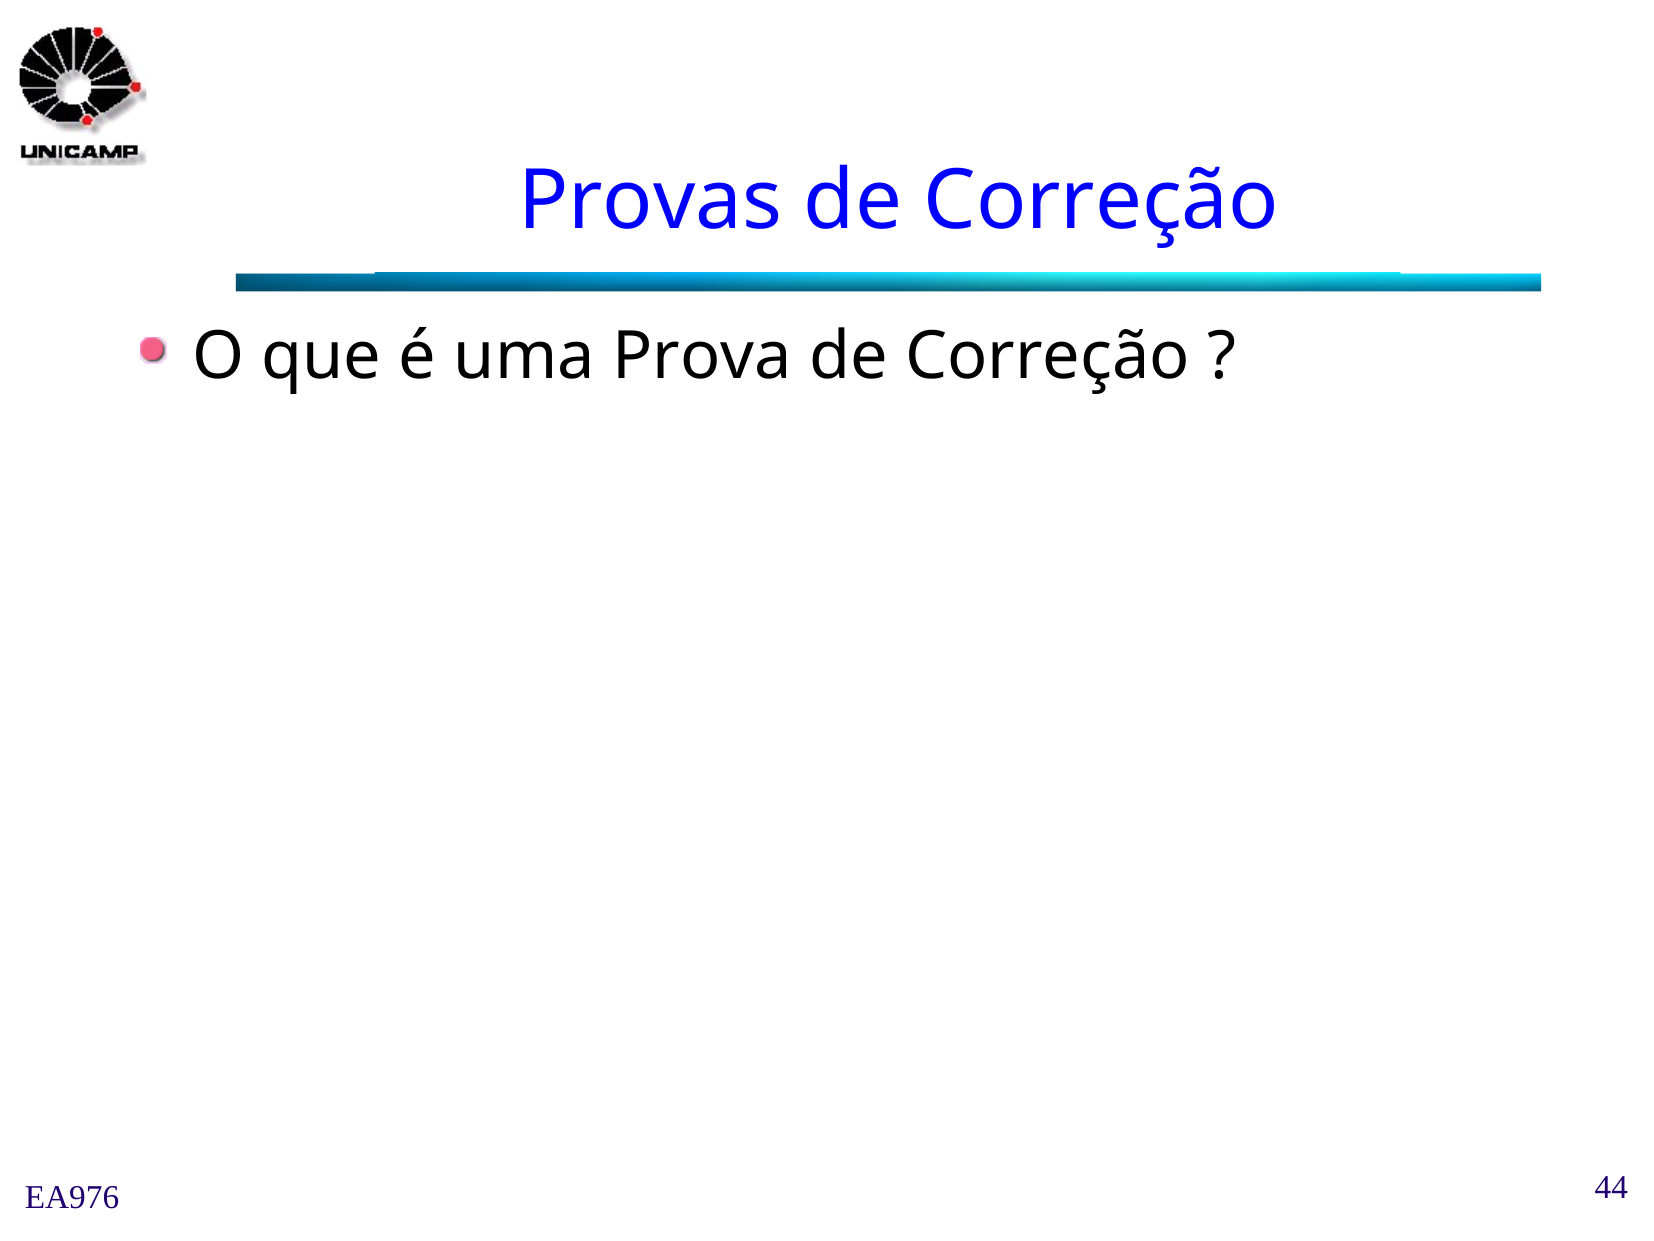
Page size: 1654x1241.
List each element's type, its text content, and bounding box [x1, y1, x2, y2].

picture [125, 272, 1654, 295]
title Provas de Correção [264, 57, 1534, 250]
list O que é uma Prova de Correção ? [121, 309, 1534, 1182]
